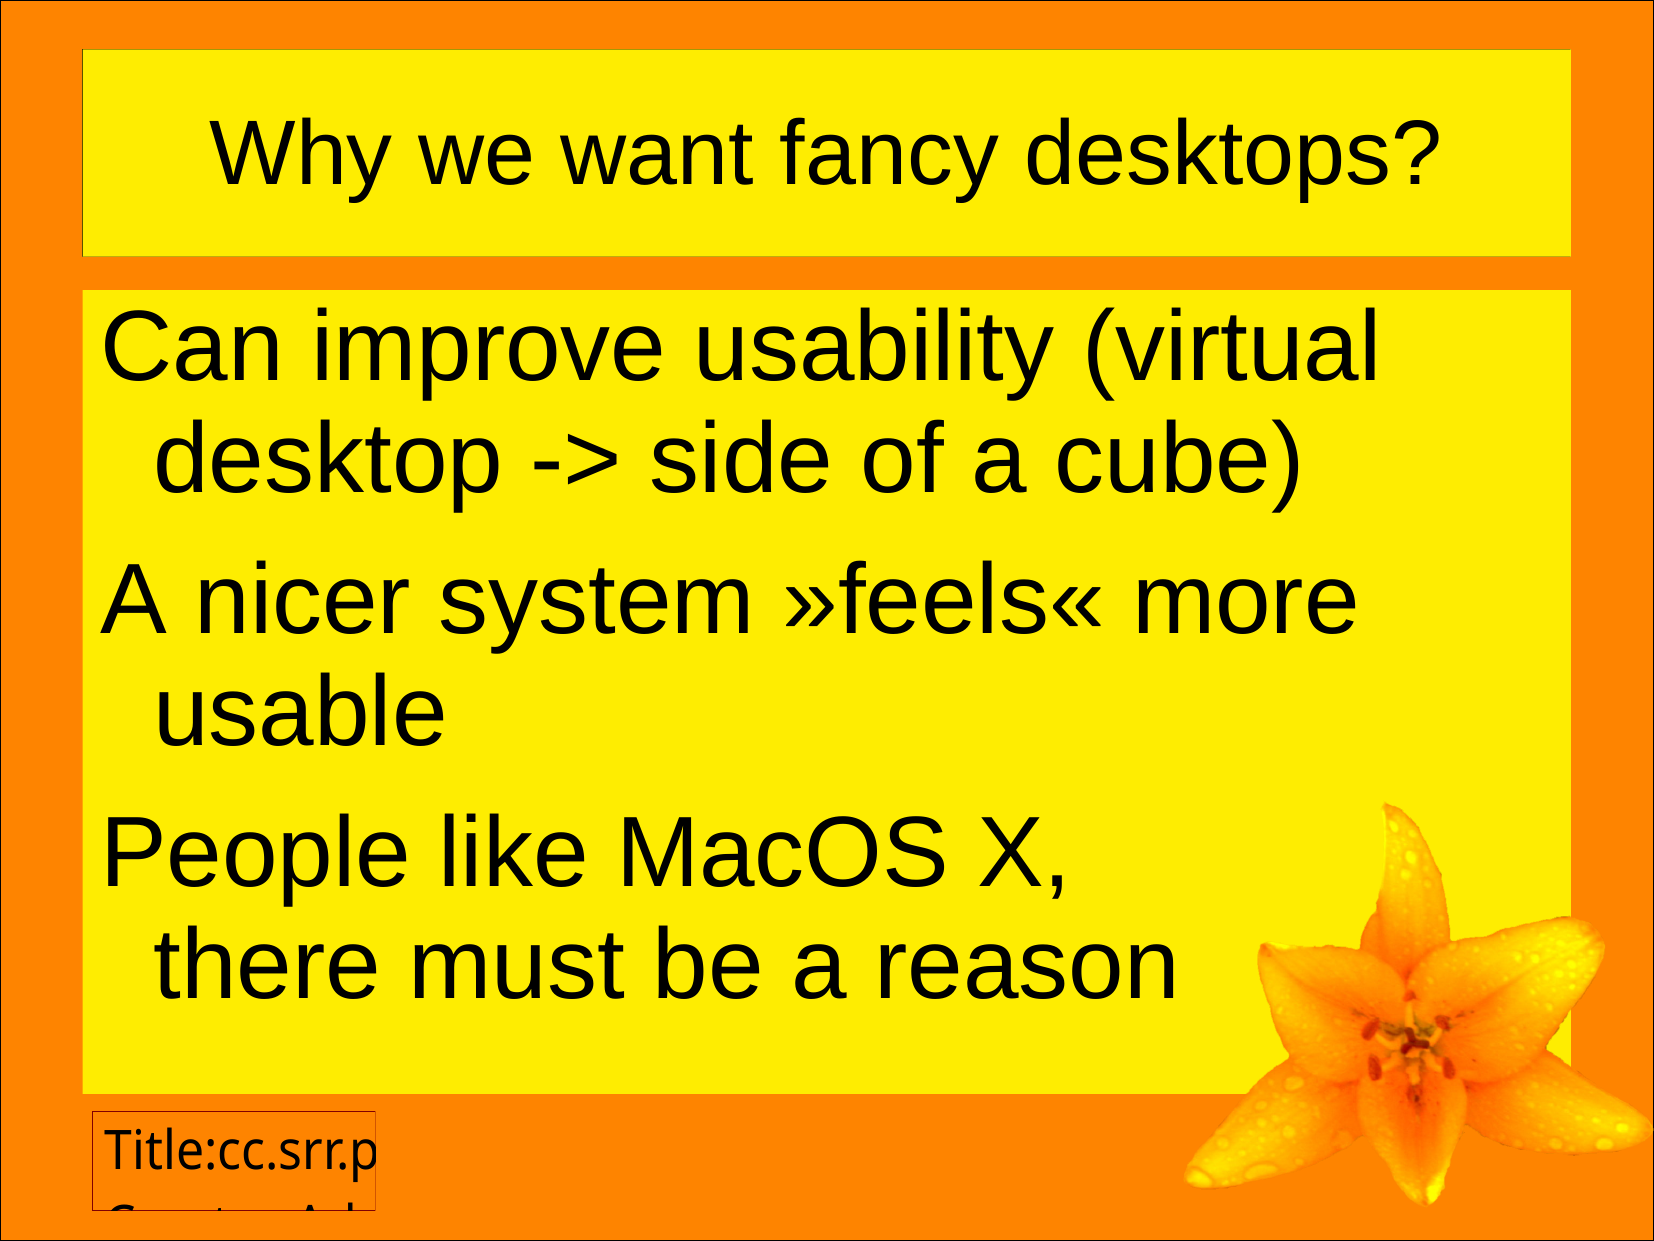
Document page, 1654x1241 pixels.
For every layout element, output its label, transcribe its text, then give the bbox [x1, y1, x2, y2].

list Can improve usability (virtual desktop -> side of a cube) A nicer system »feels« more usable People like MacOS X, there must be a reason [82, 290, 1571, 1094]
picture [88, 1108, 376, 1211]
text_box [0, 0, 1654, 1241]
picture [1181, 767, 1654, 1241]
title Why we want fancy desktops? [82, 49, 1571, 257]
